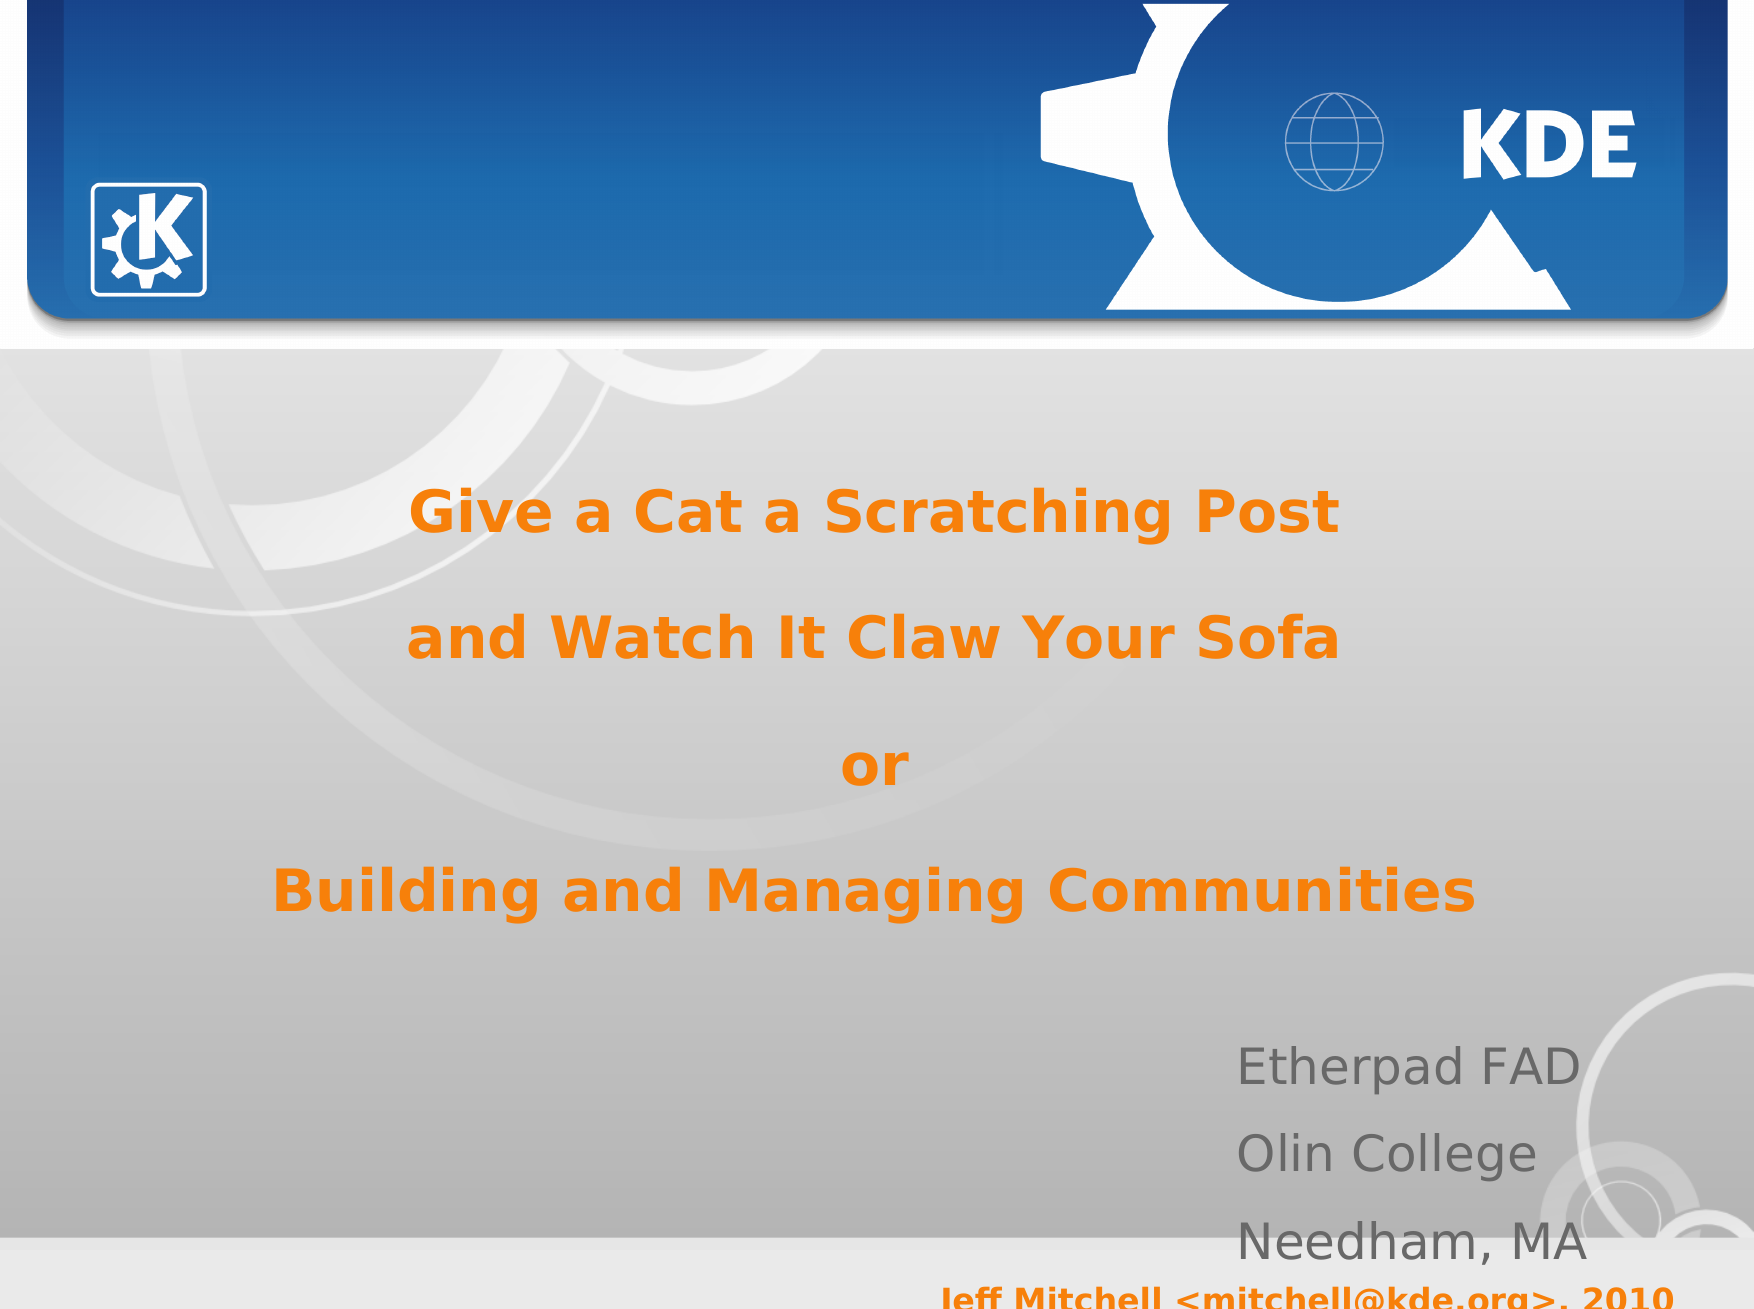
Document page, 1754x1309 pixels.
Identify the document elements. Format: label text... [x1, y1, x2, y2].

text_box Give a Cat a Scratching Post and Watch It Claw Your Sofa or Building and Managing Communities [118, 437, 1601, 899]
text_box Etherpad FAD Olin College Needham, MA [1221, 1001, 1750, 1250]
picture [0, 0, 1754, 1237]
